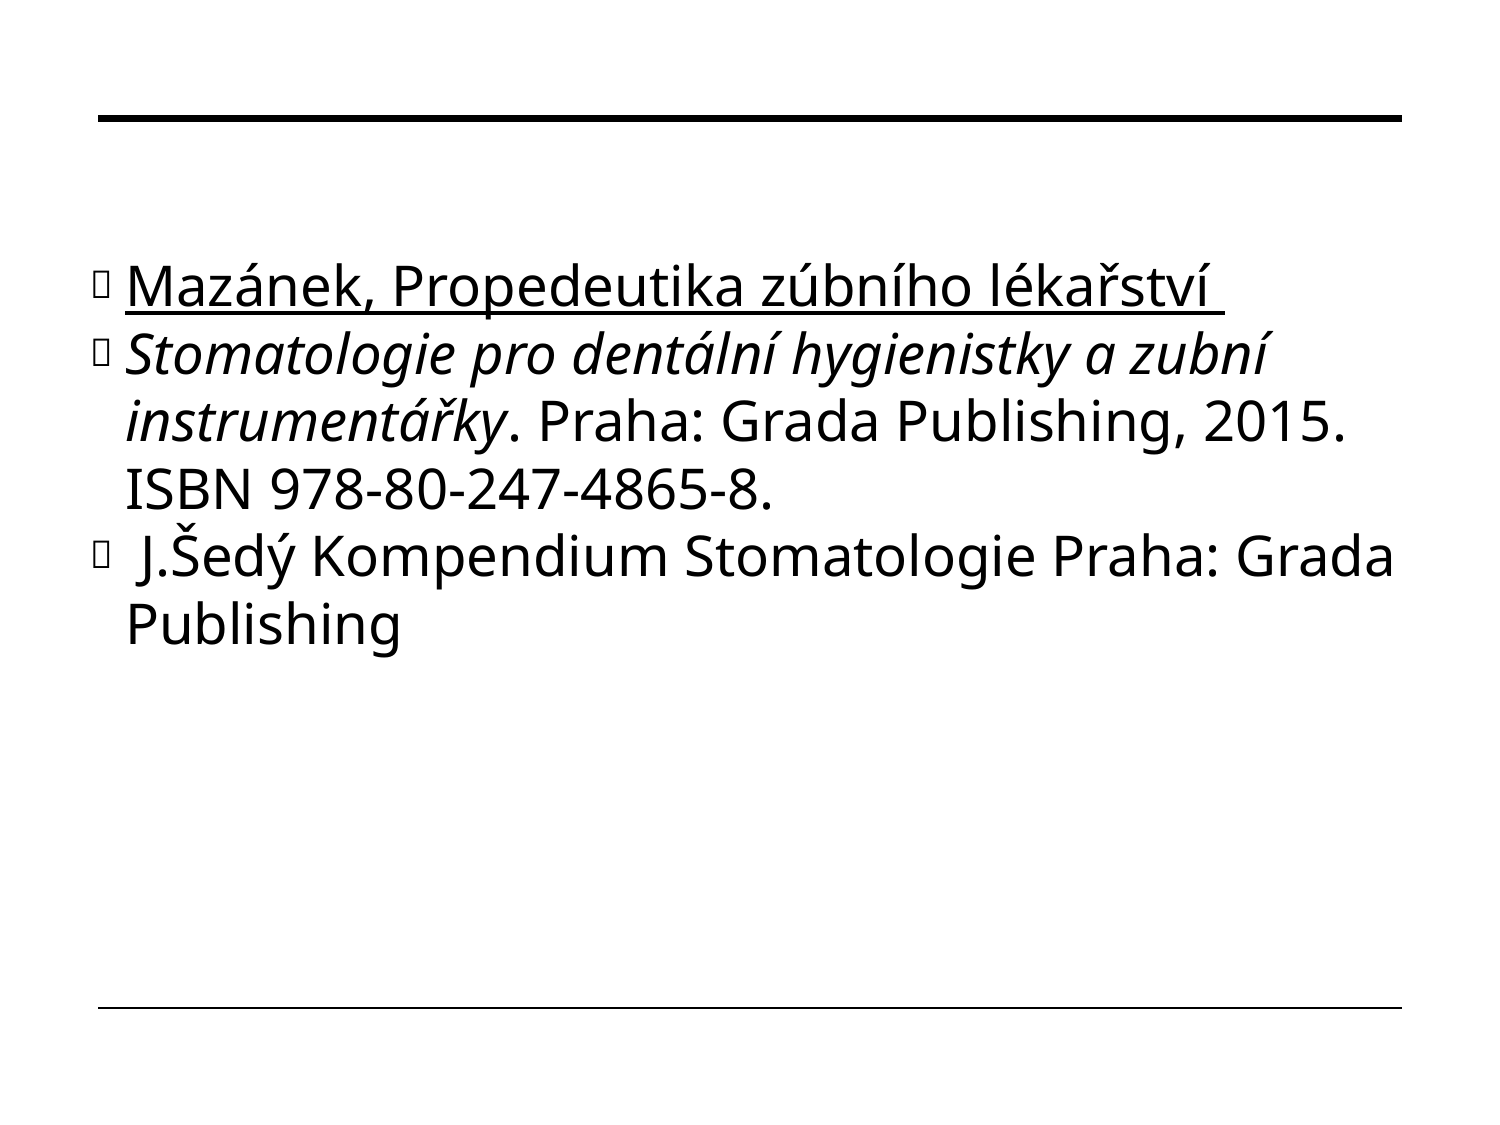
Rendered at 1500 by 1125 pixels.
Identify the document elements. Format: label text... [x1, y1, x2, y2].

text_box Mazánek, Propedeutika zúbního lékařství Stomatologie pro dentální hygienistky a zubní instrumentářky. Praha: Grada Publishing, 2015. ISBN 978-80-247-4865-8. J.Šedý Kompendium Stomatologie Praha: Grada Publishing [75, 243, 1425, 986]
